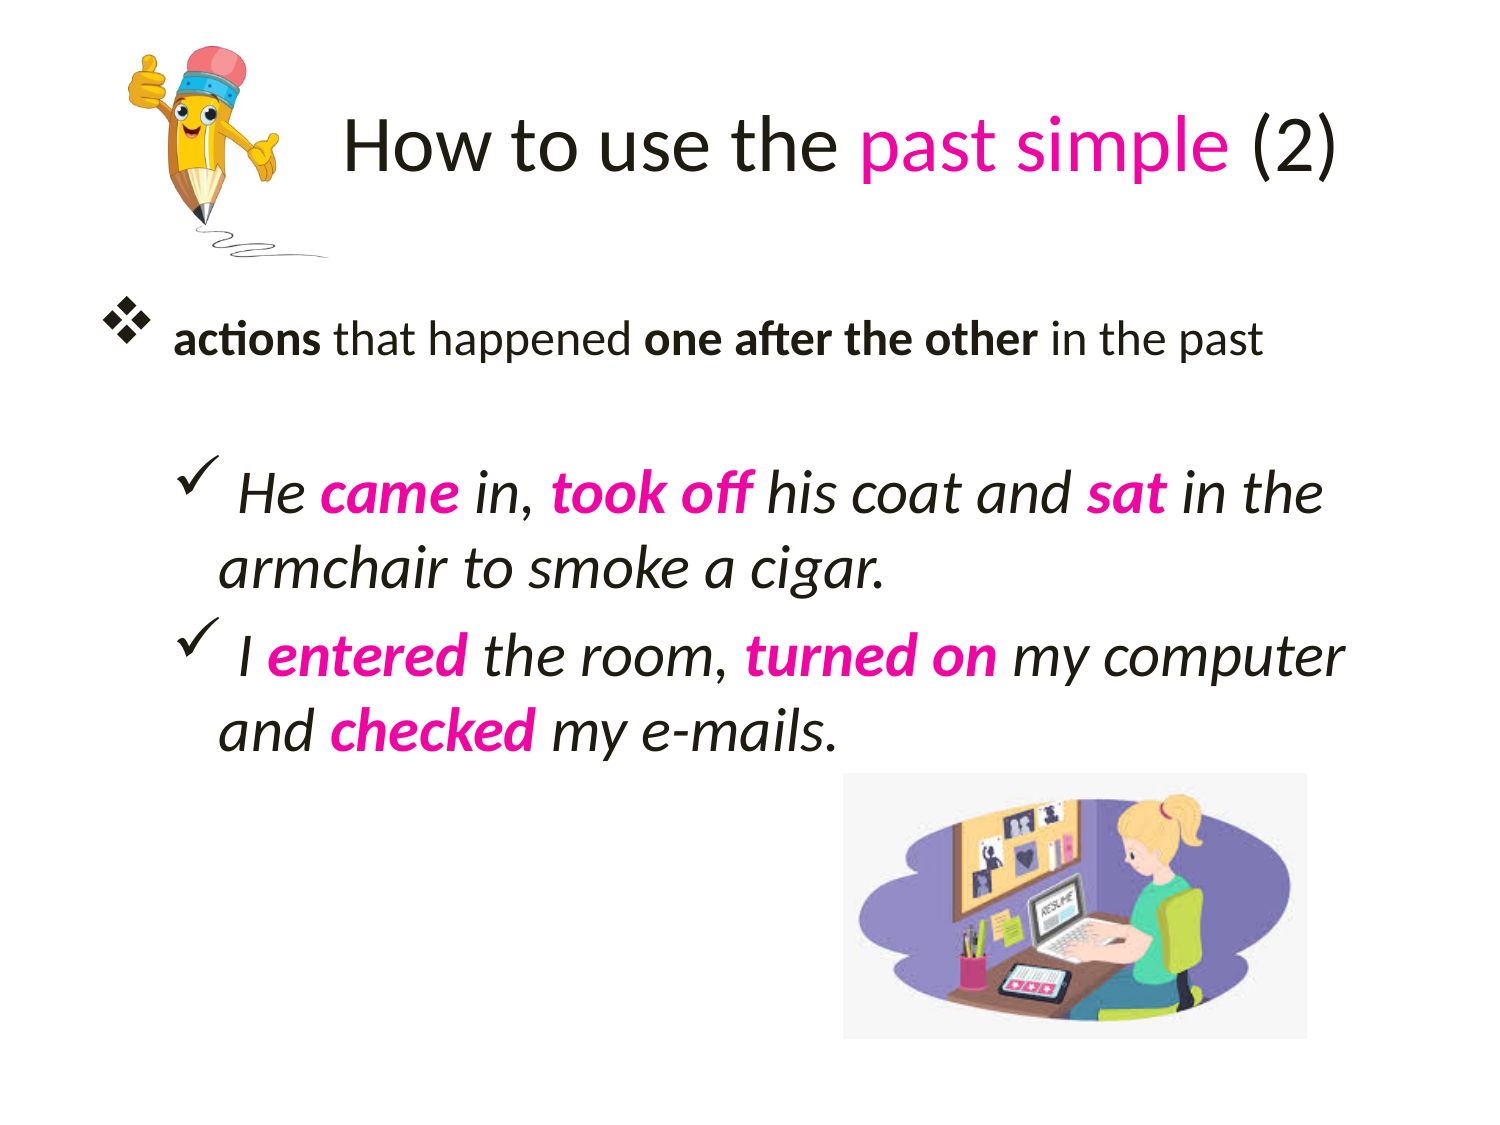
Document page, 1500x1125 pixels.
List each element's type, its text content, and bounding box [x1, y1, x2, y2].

list actions that happened one after the other in the past He came in, took off his coat and sat in the armchair to smoke a cigar. I entered the room, turned on my computer and checked my e-mails. [82, 281, 1432, 1024]
picture [128, 46, 329, 258]
title How to use the past simple (2) [75, 45, 1425, 233]
picture [843, 773, 1307, 1040]
